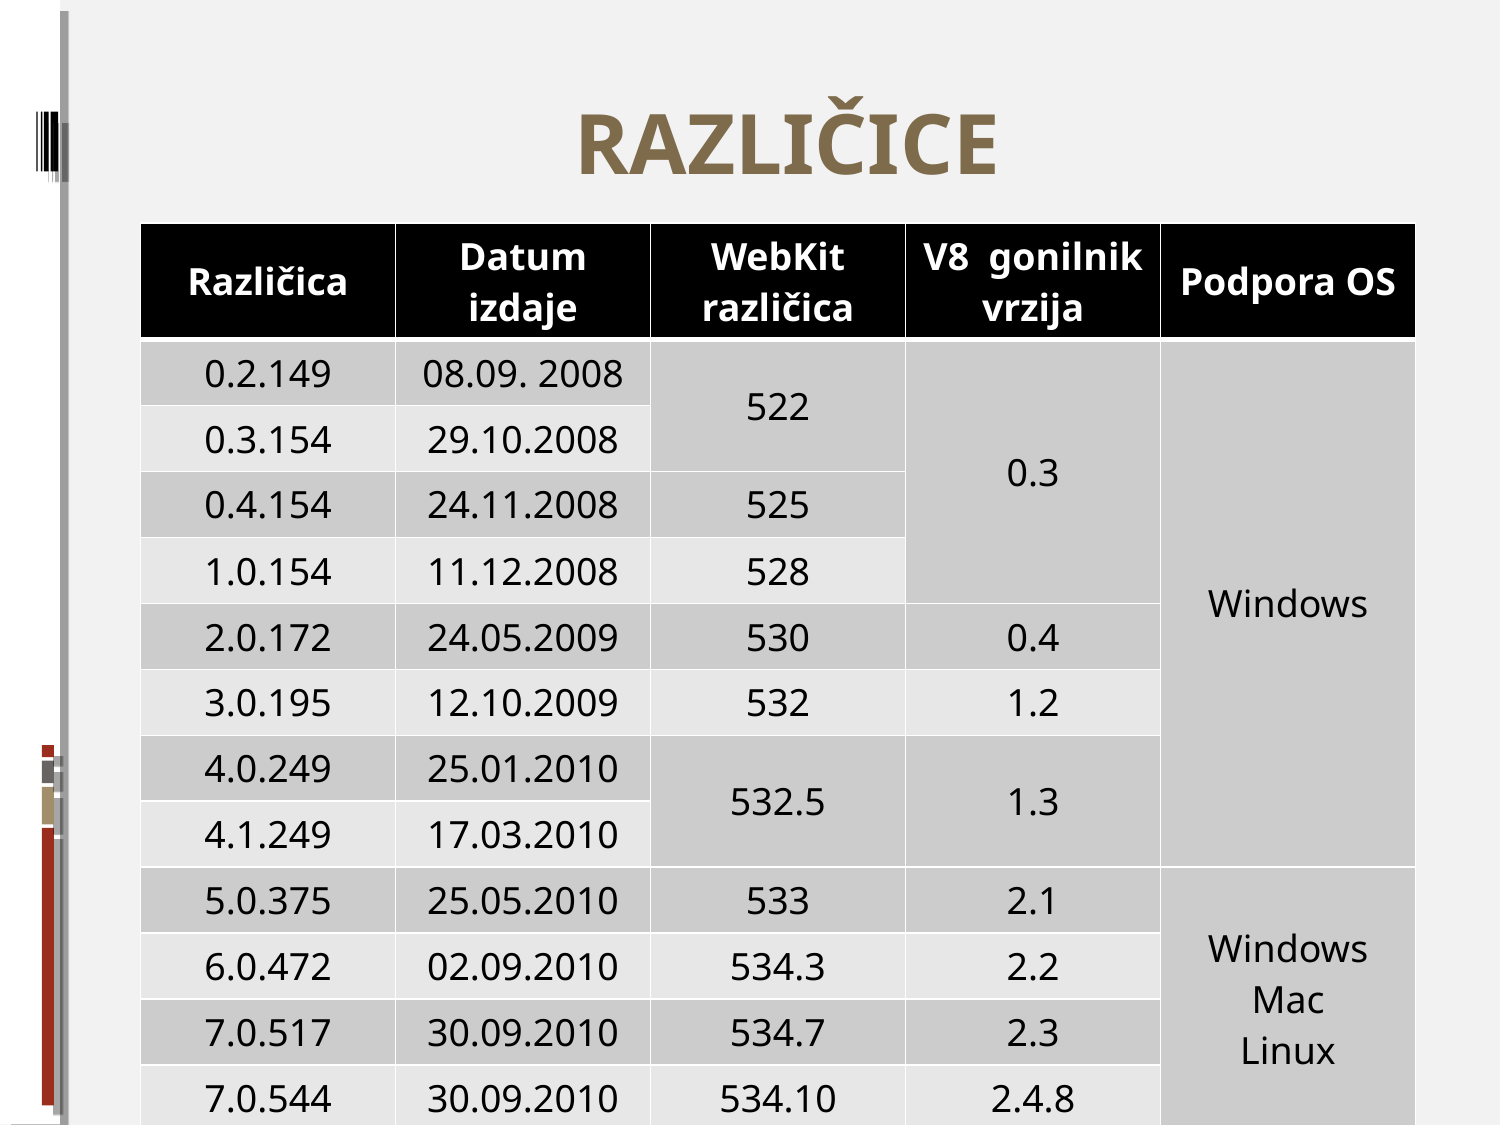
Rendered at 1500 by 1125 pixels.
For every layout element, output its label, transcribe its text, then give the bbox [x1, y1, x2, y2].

table_cell 525 [651, 472, 905, 537]
table_cell 1.3 [906, 736, 1160, 866]
table_cell 30.09.2010 [396, 1066, 650, 1125]
table_cell Windows [1161, 342, 1415, 866]
table_cell 12.10.2009 [396, 670, 650, 735]
table_cell 533 [651, 868, 905, 932]
table_cell 30.09.2010 [396, 1000, 650, 1064]
table_cell 4.1.249 [141, 802, 395, 866]
table_cell 7.0.544 [141, 1066, 395, 1125]
table_cell 1.0.154 [141, 538, 395, 603]
table_cell 534.10 [651, 1066, 905, 1125]
title RAZLIČICE [150, 83, 1425, 234]
table_cell 2.2 [906, 934, 1160, 998]
table_header Datum izdaje [396, 224, 650, 337]
table_cell 25.05.2010 [396, 868, 650, 932]
table_cell 6.0.472 [141, 934, 395, 998]
table_cell 534.3 [651, 934, 905, 998]
table_cell 17.03.2010 [396, 802, 650, 866]
table_cell 24.11.2008 [396, 472, 650, 537]
table_cell 2.1 [906, 868, 1160, 932]
table_cell 2.0.172 [141, 604, 395, 669]
table_cell 522 [651, 342, 905, 471]
table_cell 4.0.249 [141, 736, 395, 800]
table_cell 2.3 [906, 1000, 1160, 1064]
table_cell 29.10.2008 [396, 406, 650, 471]
table_cell 530 [651, 604, 905, 669]
table_cell 528 [651, 538, 905, 603]
table_cell 24.05.2009 [396, 604, 650, 669]
table_cell 25.01.2010 [396, 736, 650, 800]
table_cell 532 [651, 670, 905, 735]
table_cell 534.7 [651, 1000, 905, 1064]
table_header Podpora OS [1161, 224, 1415, 337]
table_cell 3.0.195 [141, 670, 395, 735]
table_cell 02.09.2010 [396, 934, 650, 998]
table_cell 08.09. 2008 [396, 342, 650, 405]
table_cell 5.0.375 [141, 868, 395, 932]
table_cell Windows Mac Linux [1161, 868, 1415, 1125]
table_header Različica [141, 224, 395, 337]
table_cell 0.4.154 [141, 472, 395, 537]
table_cell 532.5 [651, 736, 905, 866]
table_cell 1.2 [906, 670, 1160, 735]
table_cell 0.4 [906, 604, 1160, 669]
table_cell 11.12.2008 [396, 538, 650, 603]
table_cell 0.3 [906, 342, 1160, 603]
table_header WebKit različica [651, 224, 905, 337]
table_cell 2.4.8 [906, 1066, 1160, 1125]
table_cell 0.2.149 [141, 342, 395, 405]
table_cell 7.0.517 [141, 1000, 395, 1064]
table_cell 0.3.154 [141, 406, 395, 471]
table_header V8 gonilnik vrzija [906, 224, 1160, 337]
